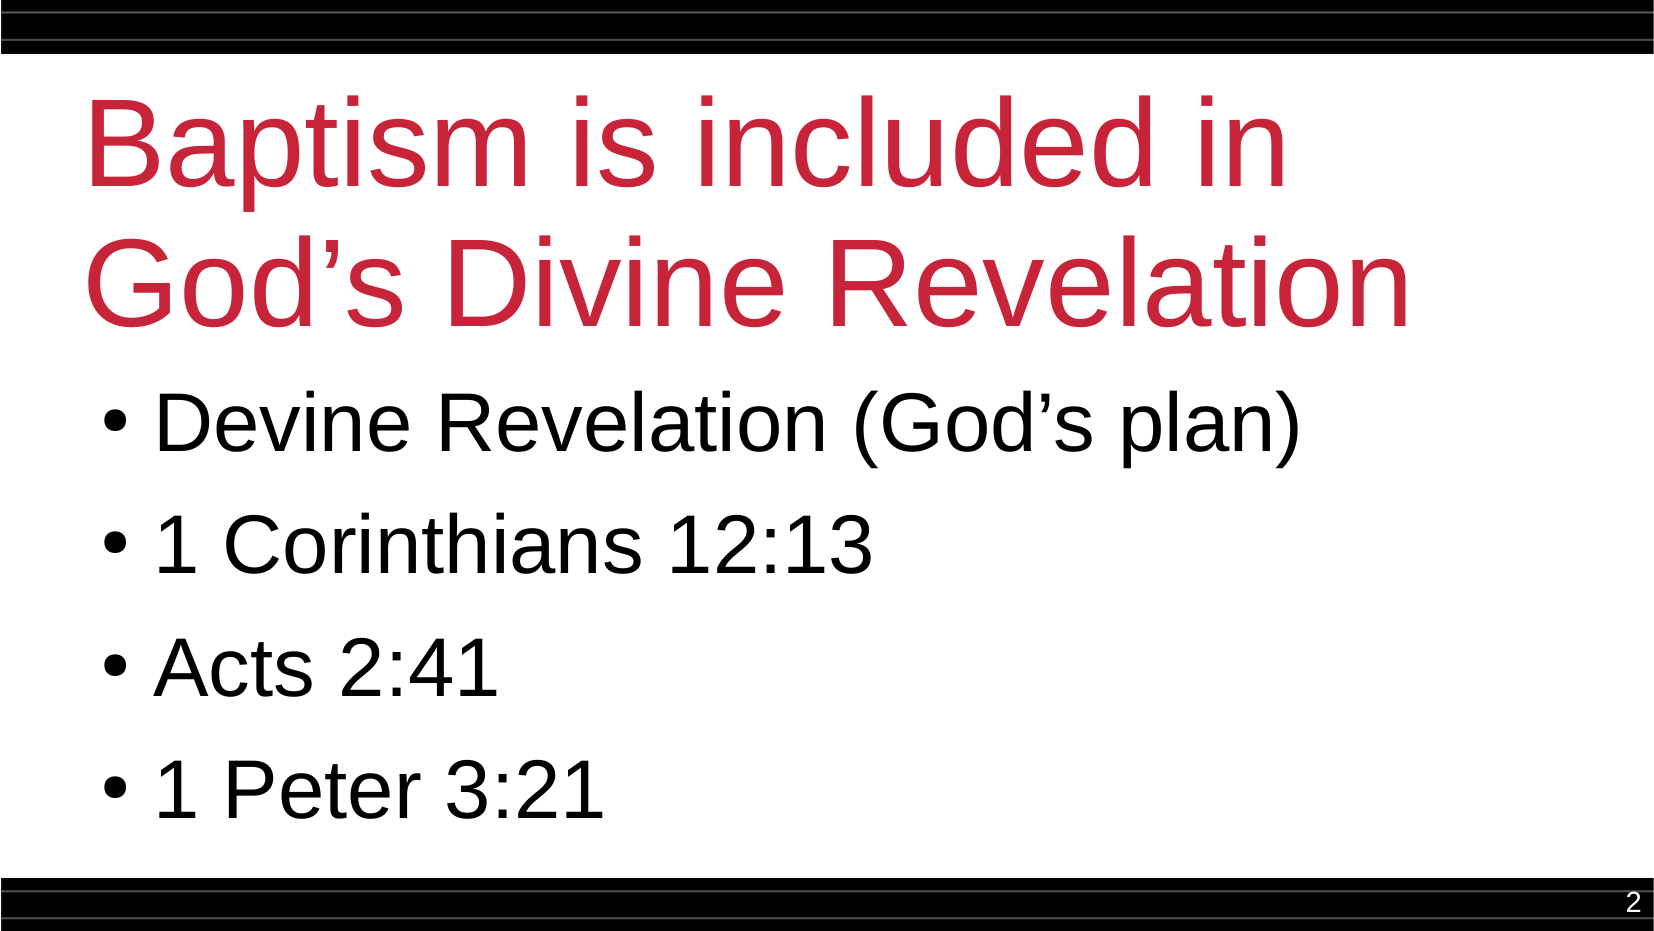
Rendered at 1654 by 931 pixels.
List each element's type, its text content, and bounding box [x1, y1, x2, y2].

picture [1, 0, 1654, 54]
picture [1, 878, 1654, 931]
list Devine Revelation (God’s plan) 1 Corinthians 12:13 Acts 2:41 1 Peter 3:21 [82, 271, 1571, 851]
title Baptism is included in God’s Divine Revelation [82, 72, 1571, 271]
